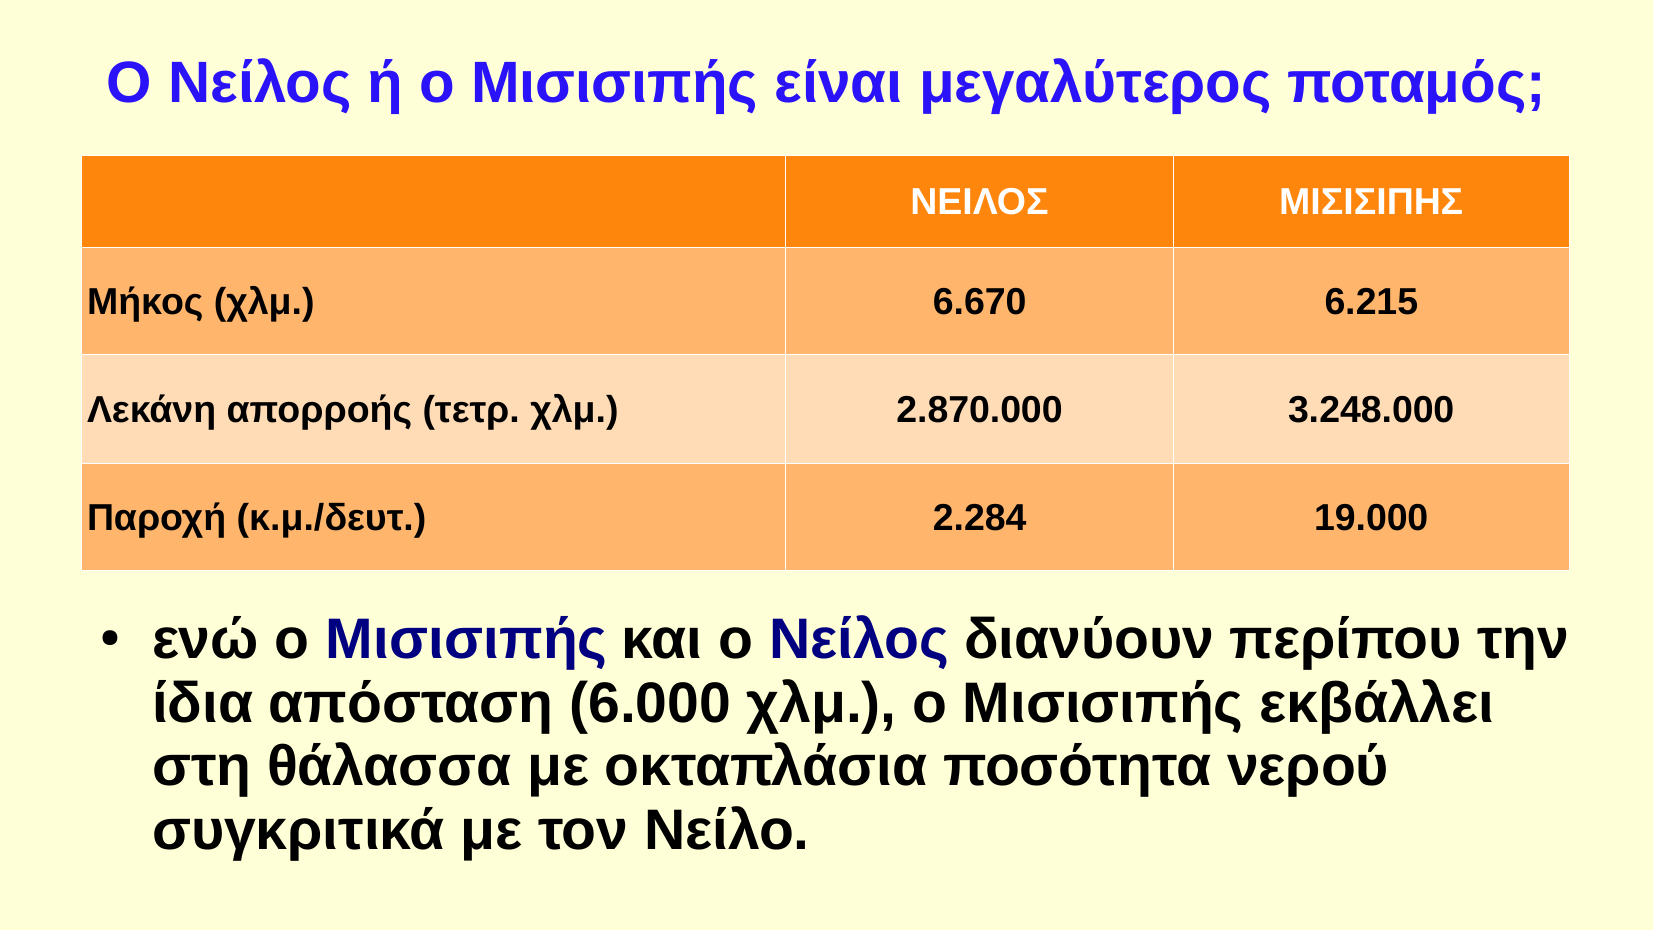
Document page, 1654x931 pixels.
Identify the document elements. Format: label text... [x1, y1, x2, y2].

table_header [82, 156, 785, 247]
table_cell 6.670 [786, 248, 1173, 354]
table_cell 2.284 [786, 464, 1173, 570]
table_header ΜΙΣΙΣΙΠHΣ [1174, 156, 1569, 247]
table_cell Λεκάνη απορροής (τετρ. χλμ.) [82, 355, 785, 463]
list ενώ ο Μισισιπής και ο Νείλος διανύουν περίπου την ίδια απόσταση (6.000 χλμ.), ο Μισισιπής εκβάλλει στη θάλασσα με οκταπλάσια ποσότητα νερού συγκριτικά με τον Νείλο. [82, 607, 1571, 865]
title Ο Νείλος ή ο Μισισιπής είναι μεγαλύτερος ποταμός; [82, 37, 1571, 193]
table_cell 3.248.000 [1174, 355, 1569, 463]
table_cell 2.870.000 [786, 355, 1173, 463]
table_cell 6.215 [1174, 248, 1569, 354]
table_cell Μήκος (χλμ.) [82, 248, 785, 354]
table_header ΝΕΙΛΟΣ [786, 156, 1173, 247]
table_cell 19.000 [1174, 464, 1569, 570]
table_cell Παροχή (κ.μ./δευτ.) [82, 464, 785, 570]
